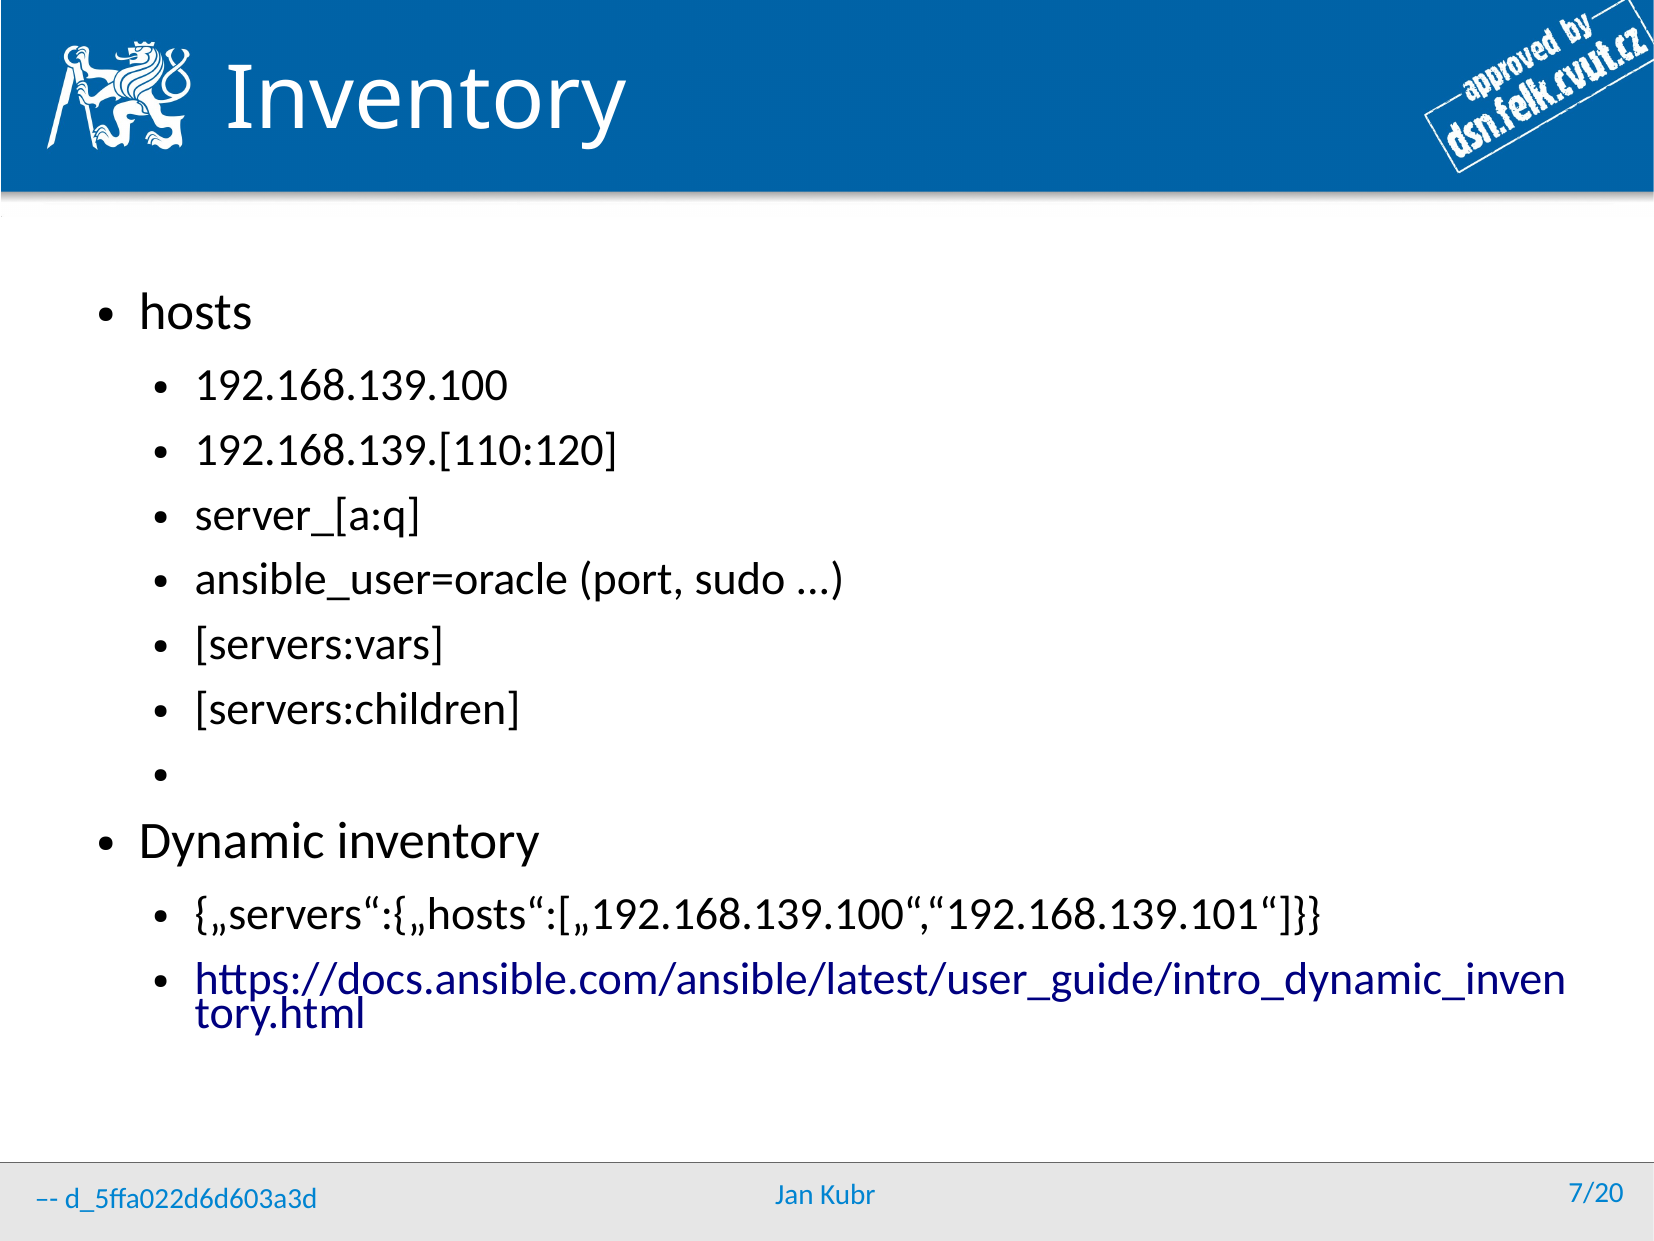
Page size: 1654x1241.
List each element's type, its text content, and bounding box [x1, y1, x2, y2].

list hosts 192.168.139.100 192.168.139.[110:120] server_[a:q] ansible_user=oracle (port, sudo ...) [servers:vars] [servers:children] Dynamic inventory {„servers“:{„hosts“:[„192.168.139.100“,“192.168.139.101“]}} https://docs.ansible.com/ansible/latest/user_guide/intro_dynamic_inventory.html [82, 290, 1571, 1010]
picture [1, 0, 1654, 217]
title Inventory [225, 0, 1426, 188]
